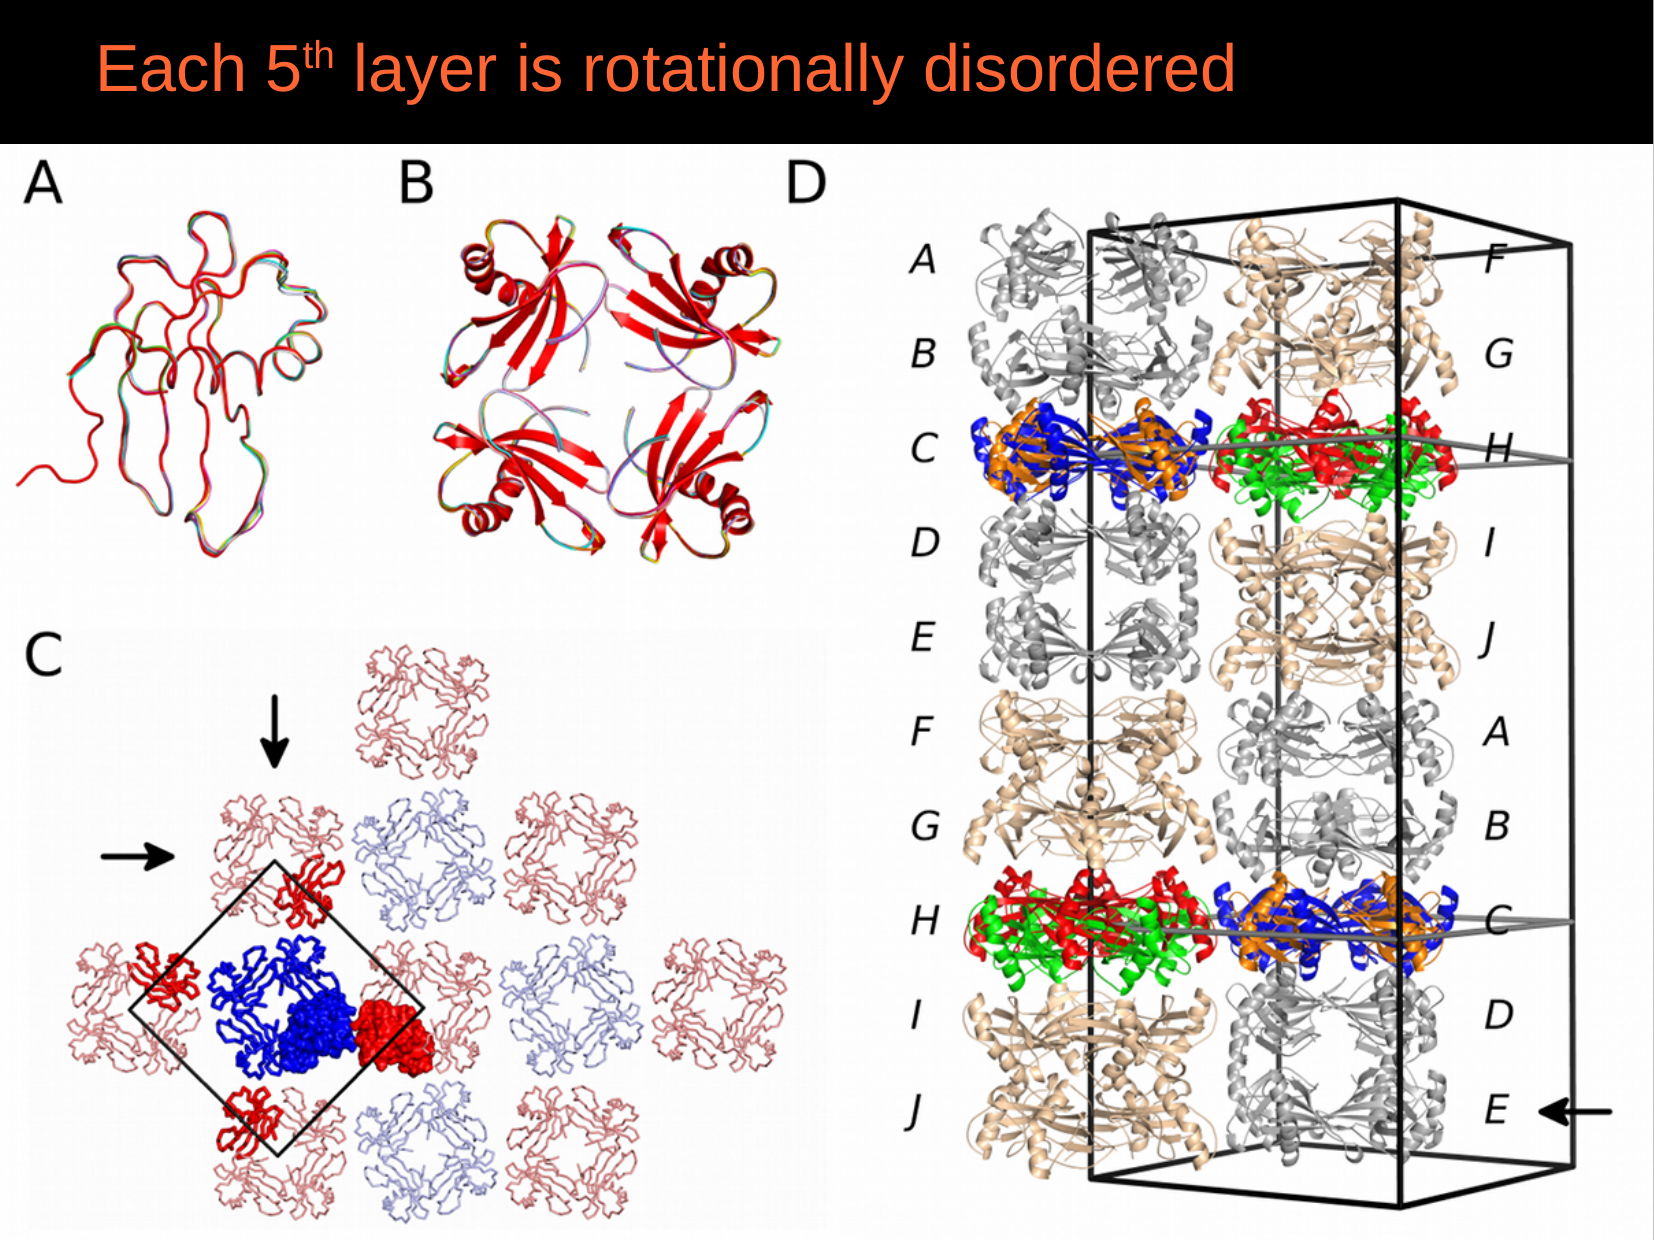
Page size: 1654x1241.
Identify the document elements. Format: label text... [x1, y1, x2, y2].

text_box Each 5th layer is rotationally disordered [80, 23, 1255, 116]
picture [0, 144, 1654, 1240]
